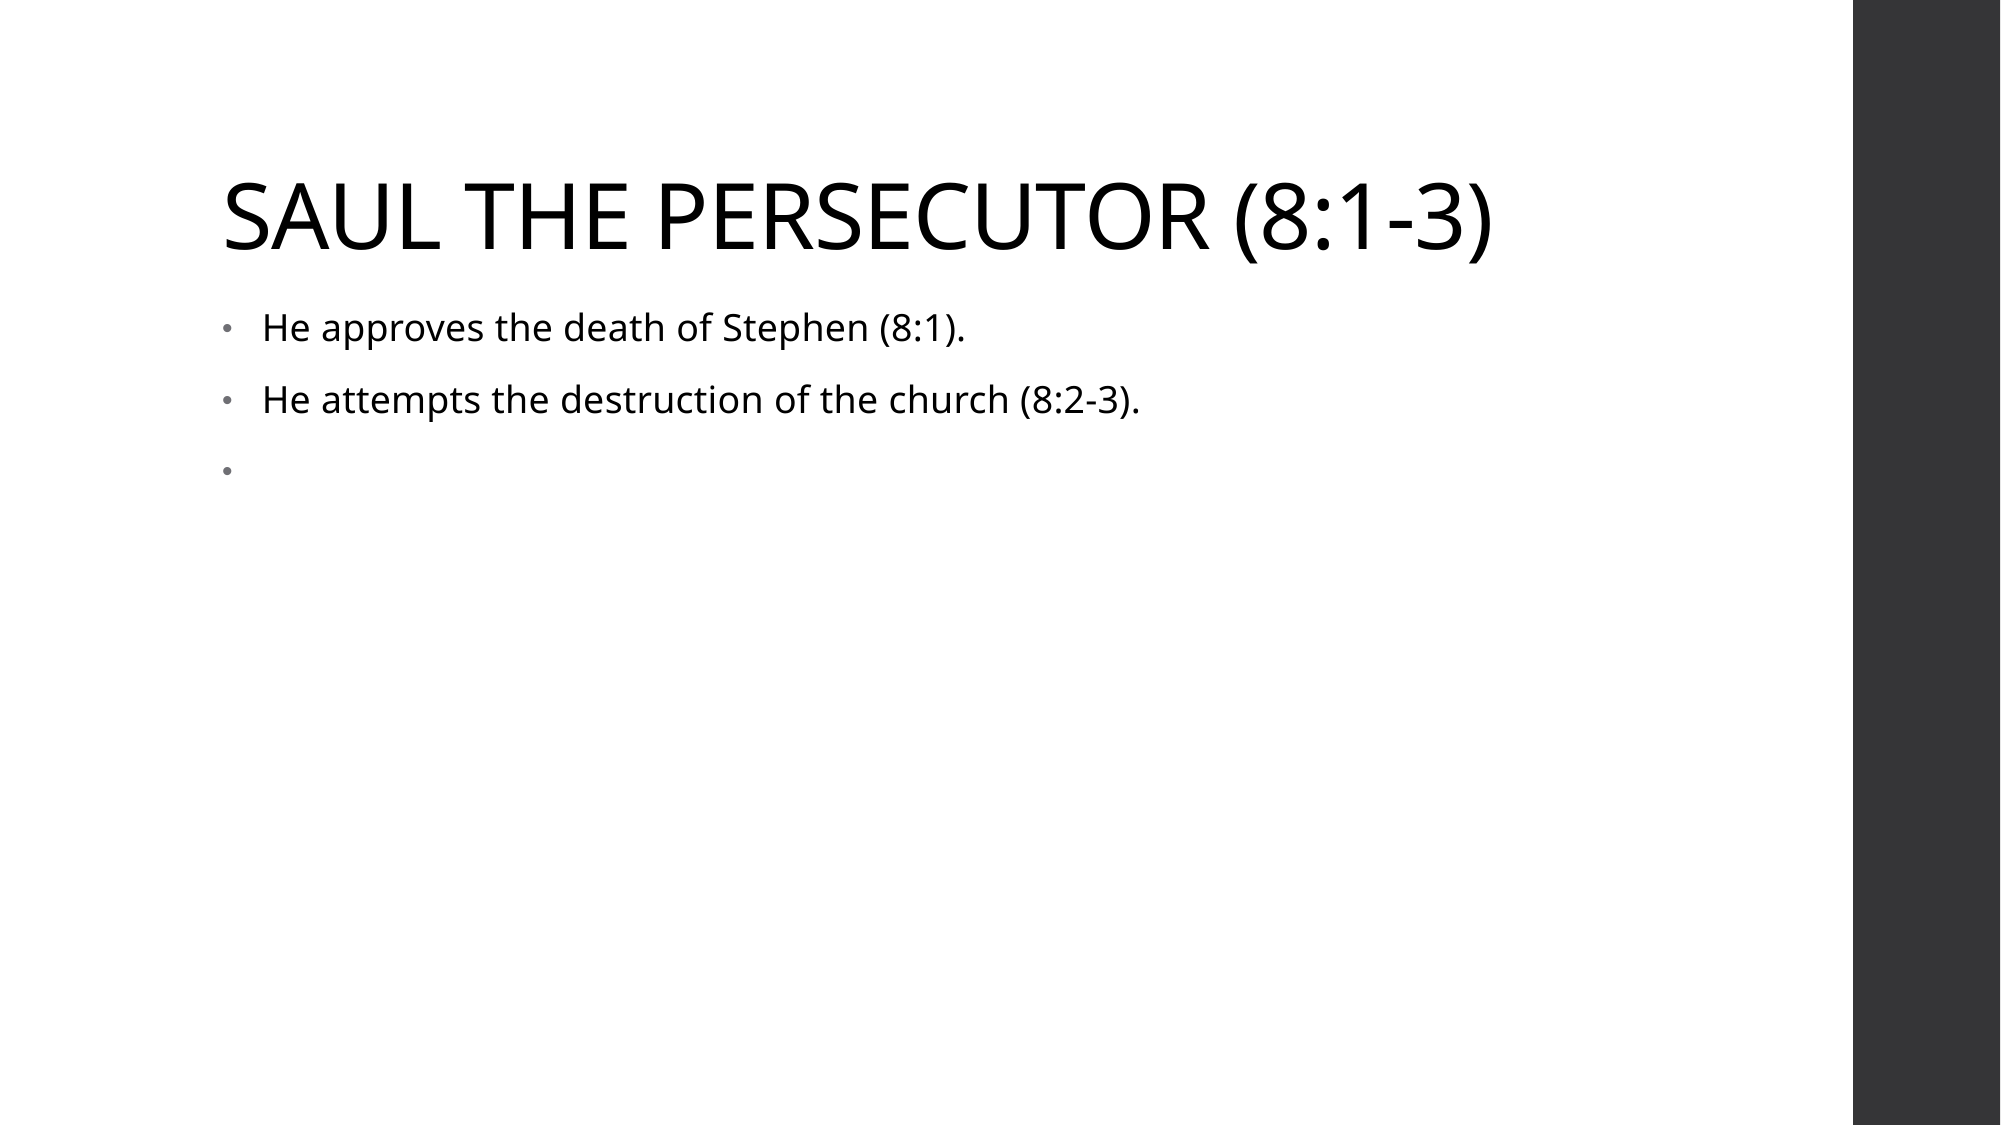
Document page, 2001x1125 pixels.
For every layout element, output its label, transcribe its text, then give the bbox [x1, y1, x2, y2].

title SAUL THE PERSECUTOR (8:1-3) [206, 60, 1797, 278]
list He approves the death of Stephen (8:1). He attempts the destruction of the church (8:2-3). [206, 299, 1617, 1014]
